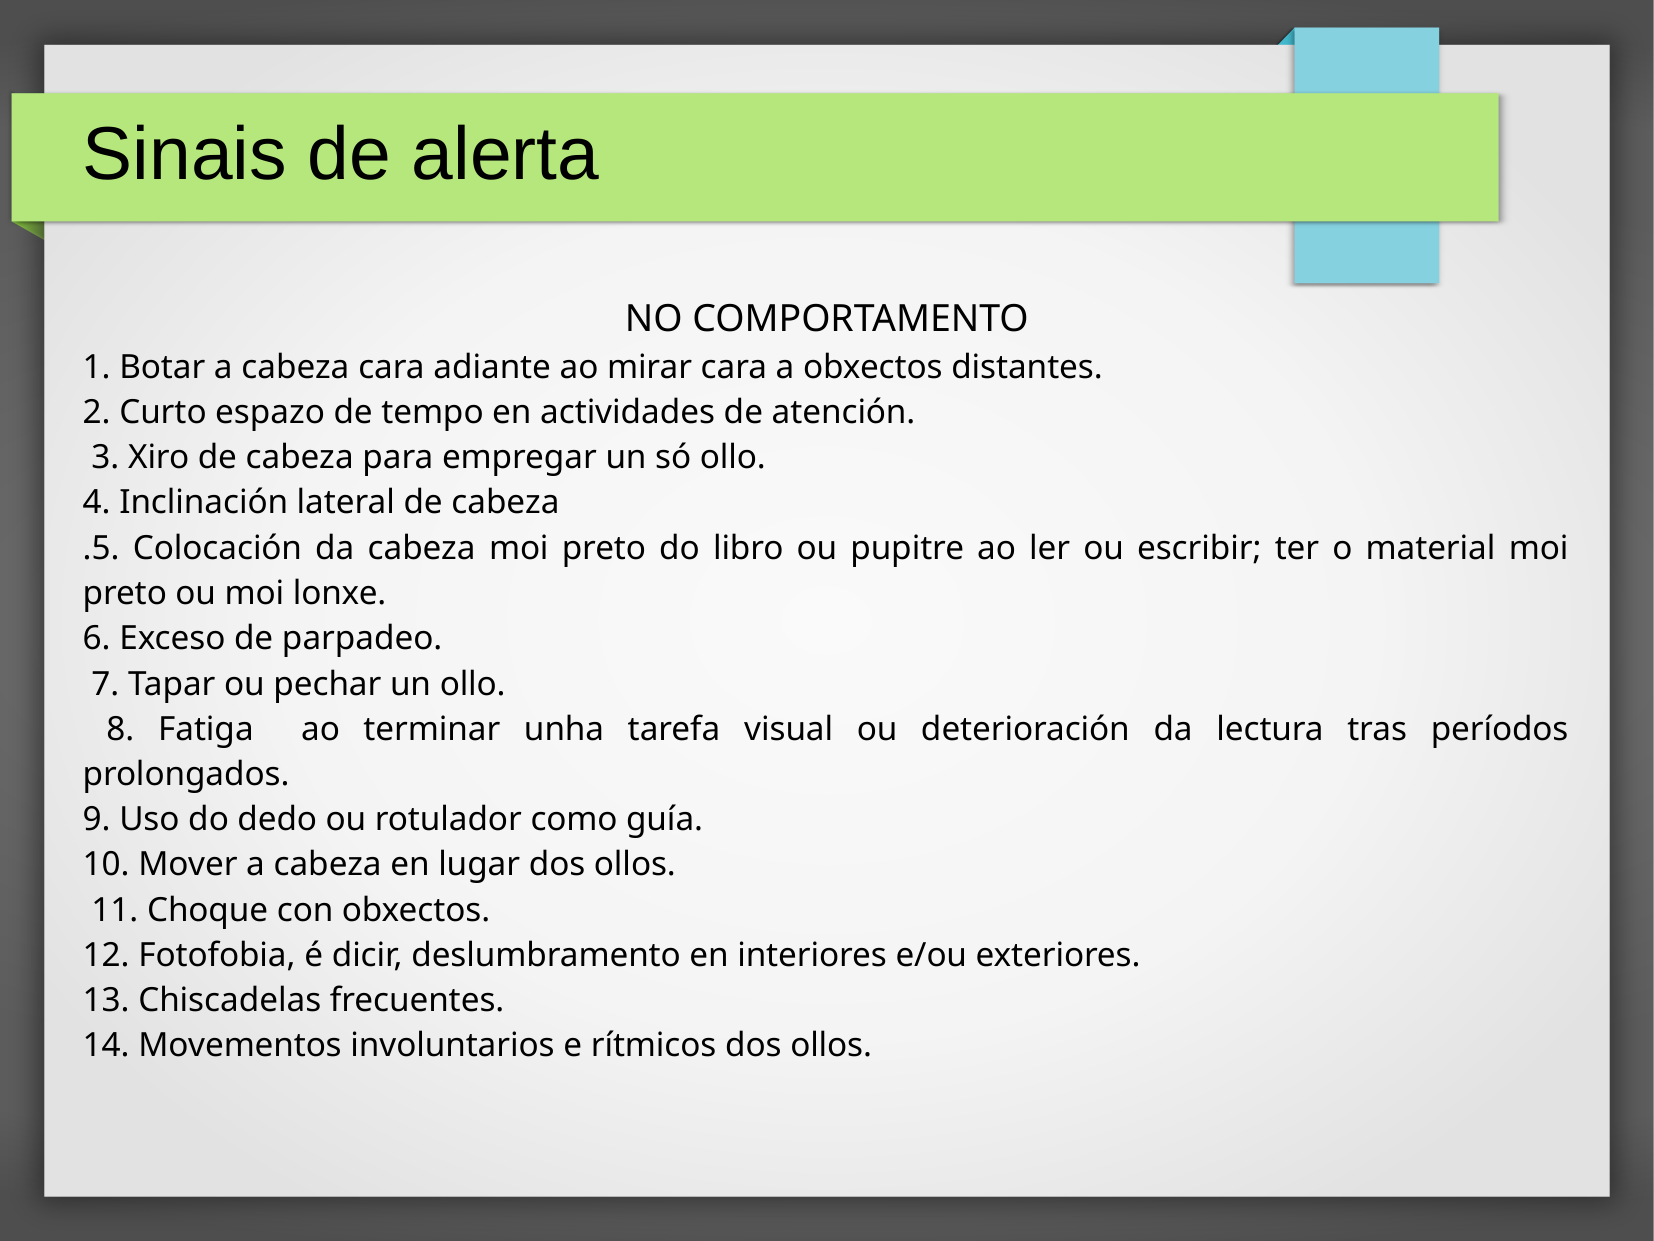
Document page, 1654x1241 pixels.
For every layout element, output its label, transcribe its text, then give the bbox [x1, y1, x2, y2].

title Sinais de alerta [82, 94, 1264, 213]
subtitle NO COMPORTAMENTO 1. Botar a cabeza cara adiante ao mirar cara a obxectos distantes. 2. Curto espazo de tempo en actividades de atención. 3. Xiro de cabeza para empregar un só ollo. 4. Inclinación lateral de cabeza .5. Colocación da cabeza moi preto do libro ou pupitre ao ler ou escribir; ter o material moi preto ou moi lonxe. 6. Exceso de parpadeo. 7. Tapar ou pechar un ollo. 8. Fatiga ao terminar unha tarefa visual ou deterioración da lectura tras períodos prolongados. 9. Uso do dedo ou rotulador como guía. 10. Mover a cabeza en lugar dos ollos. 11. Choque con obxectos. 12. Fotofobia, é dicir, deslumbramento en interiores e/ou exteriores. 13. Chiscadelas frecuentes. 14. Movementos involuntarios e rítmicos dos ollos. [82, 295, 1571, 1063]
picture [0, 0, 1654, 1241]
